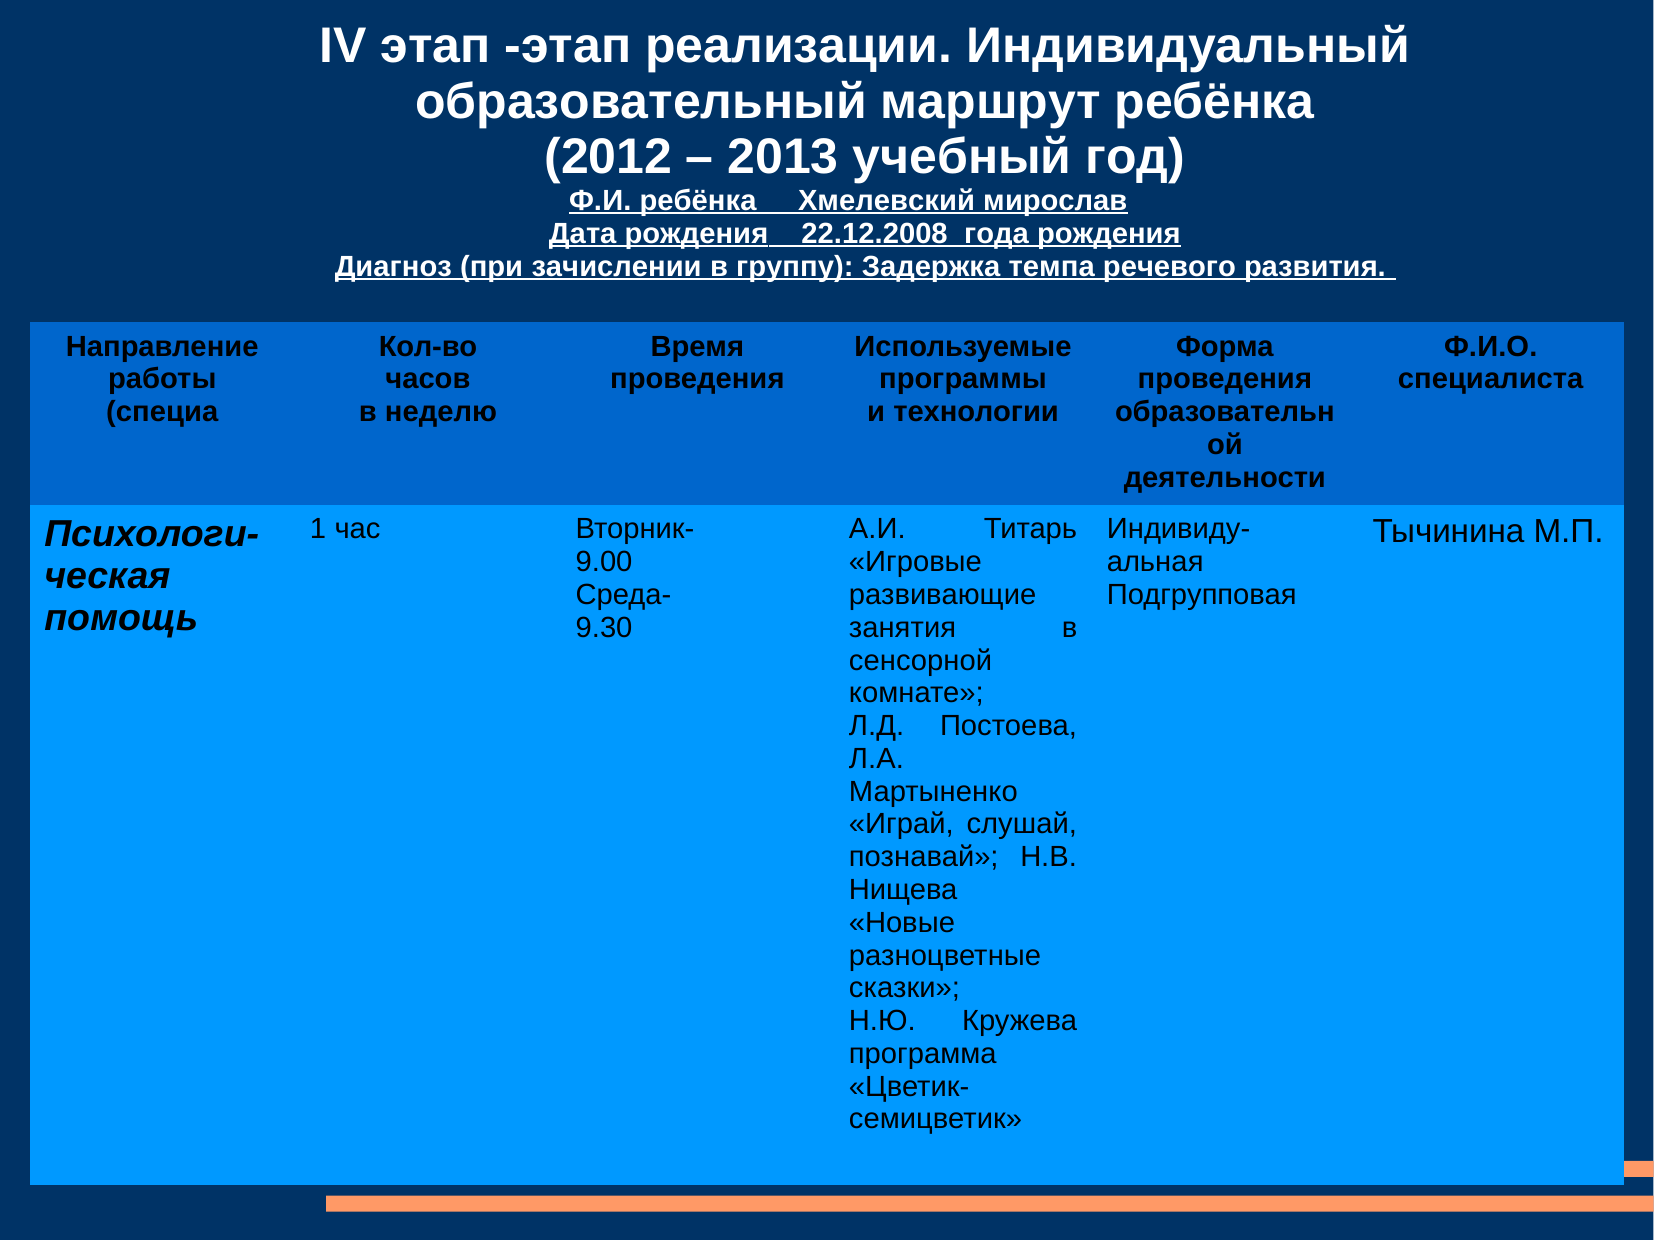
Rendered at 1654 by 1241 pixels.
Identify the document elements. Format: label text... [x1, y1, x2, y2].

table_cell А.И. Титарь «Игровые развивающие занятия в сенсорной комнате»; Л.Д. Постоева, Л.А. Мартыненко «Играй, слушай, познавай»; Н.В. Нищева «Новые разноцветные сказки»; Н.Ю. Кружева программа «Цветик-семицветик» [834, 505, 1092, 1185]
table_header Время проведения [561, 322, 834, 505]
table_header Кол-во часов в неделю [295, 322, 561, 505]
table_cell 1 час [295, 505, 561, 1185]
table_header Ф.И.О. специалиста [1358, 322, 1624, 505]
table_header Направление работы (специа [30, 322, 295, 505]
table_cell Индивиду- альная Подгрупповая [1092, 505, 1358, 1185]
table_header Используемые программы и технологии [834, 322, 1092, 505]
table_cell Психологи-ческая помощь [30, 505, 295, 1185]
title IV этап -этап реализации. Индивидуальный образовательный маршрут ребёнка (2012 – 2013 учебный год) Ф.И. ребёнка Хмелевский мирослав Дата рождения 22.12.2008 года рождения Диагноз (при зачислении в группу): Задержка темпа речевого развития. [121, 14, 1534, 286]
table_cell Тычинина М.П. [1358, 505, 1624, 1185]
table_cell Вторник- 9.00 Среда- 9.30 [561, 505, 834, 1185]
table_header Форма проведения образовательной деятельности [1092, 322, 1358, 505]
